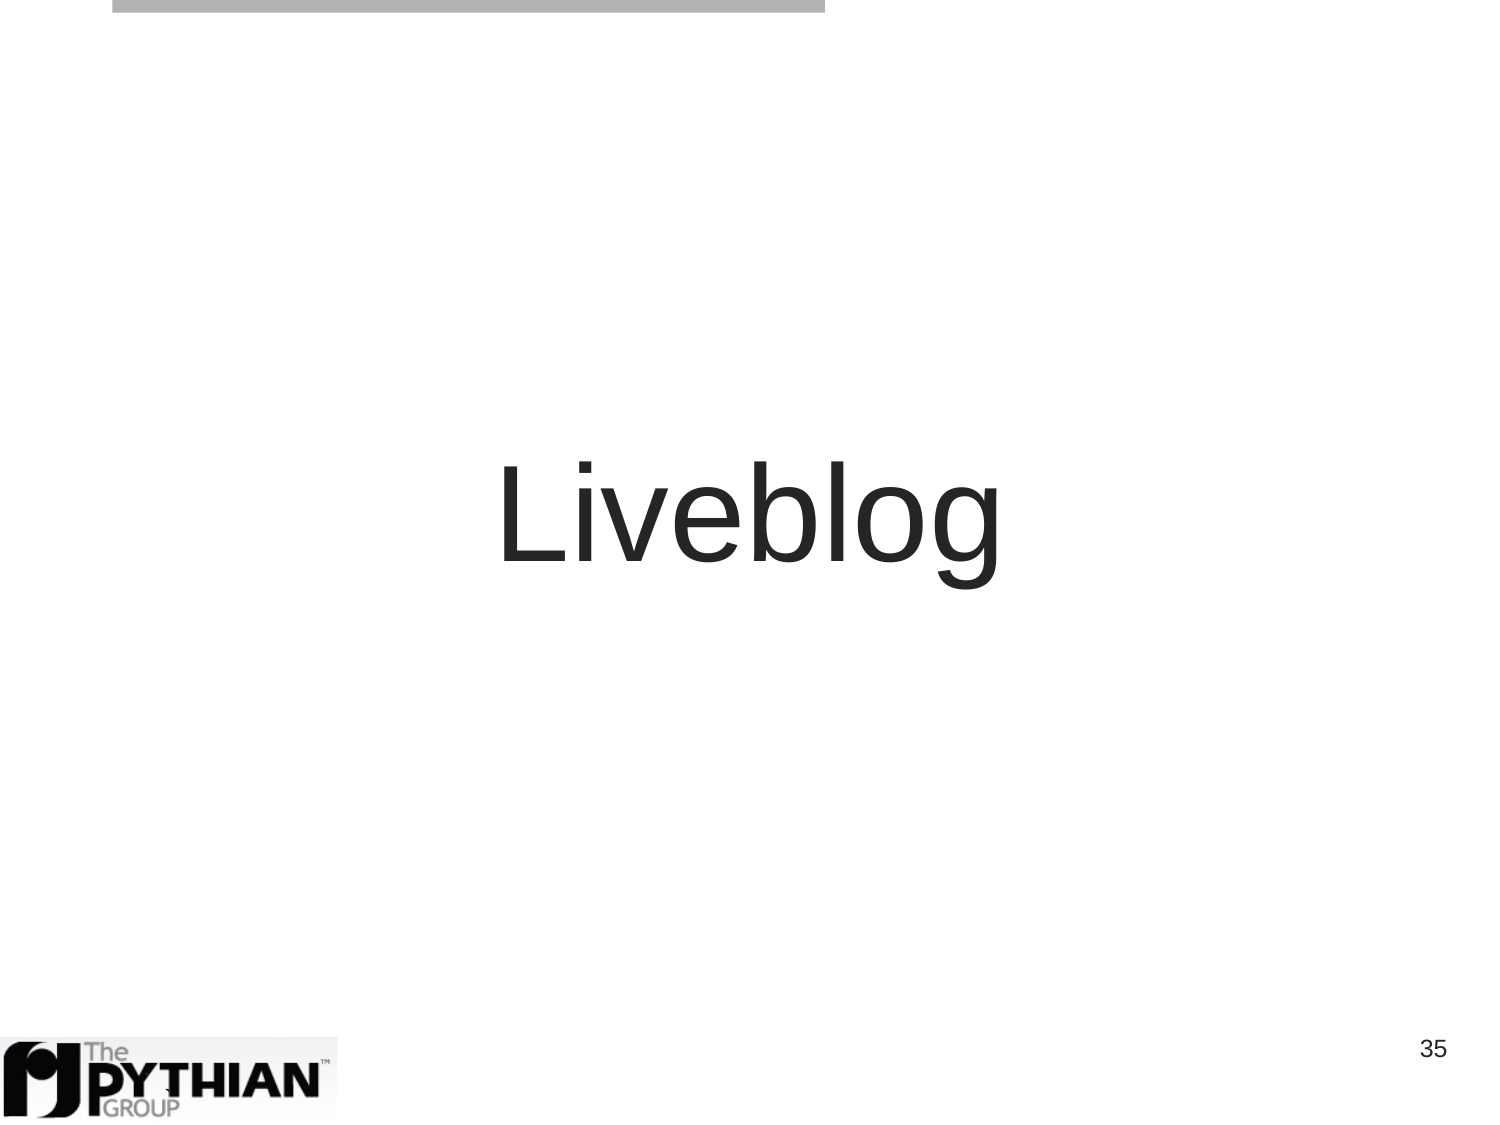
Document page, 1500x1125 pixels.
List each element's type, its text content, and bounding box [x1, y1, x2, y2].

text_box Liveblog [37, 0, 1463, 1013]
text_box <number> [1112, 1024, 1463, 1103]
picture [0, 1037, 338, 1125]
